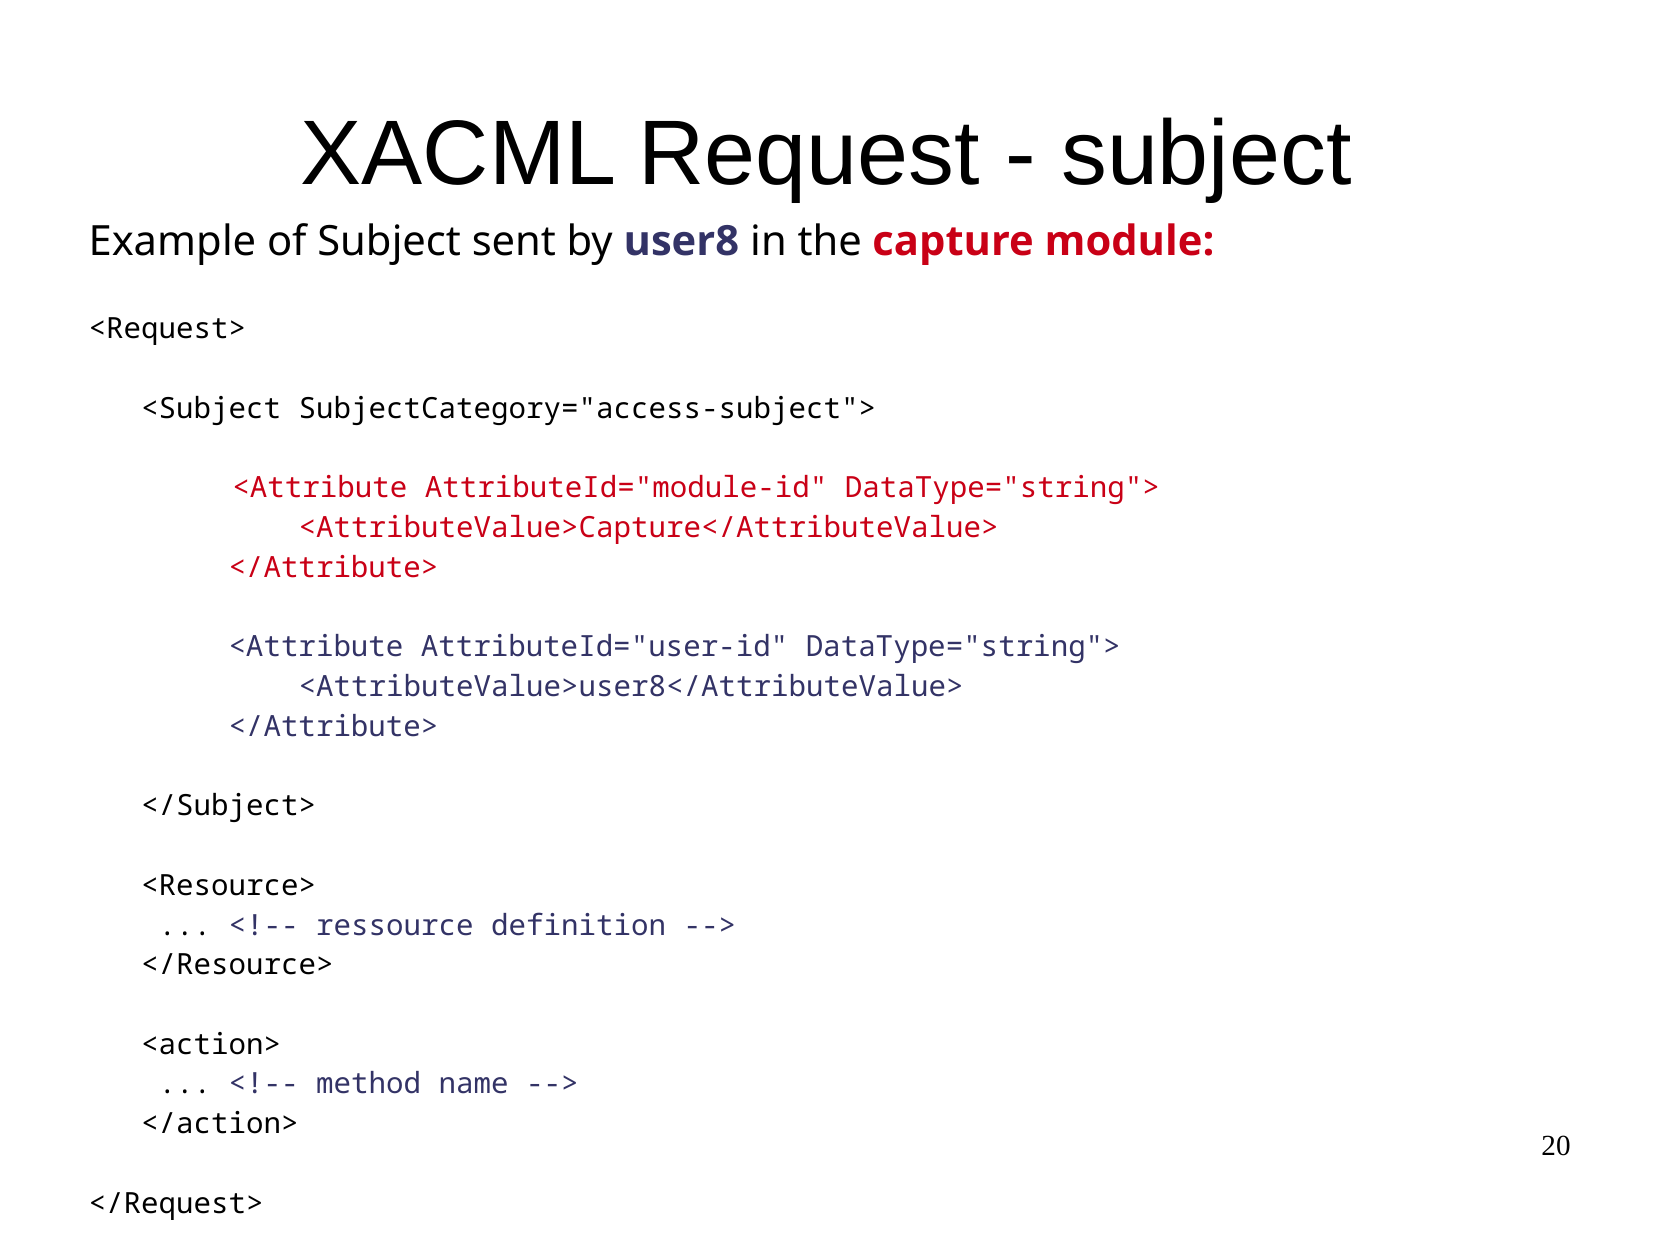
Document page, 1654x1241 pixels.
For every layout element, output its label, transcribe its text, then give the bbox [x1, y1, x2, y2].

subtitle Example of Subject sent by user8 in the capture module: <Request> <Subject SubjectCategory="access-subject"> <Attribute AttributeId="module-id" DataType="string"> <AttributeValue>Capture</AttributeValue> </Attribute> <Attribute AttributeId="user-id" DataType="string"> <AttributeValue>user8</AttributeValue> </Attribute> </Subject> <Resource> ... <!-- ressource definition --> </Resource> <action> ... <!-- method name --> </action> </Request> [88, 280, 1577, 1152]
title XACML Request - subject [82, 56, 1571, 250]
